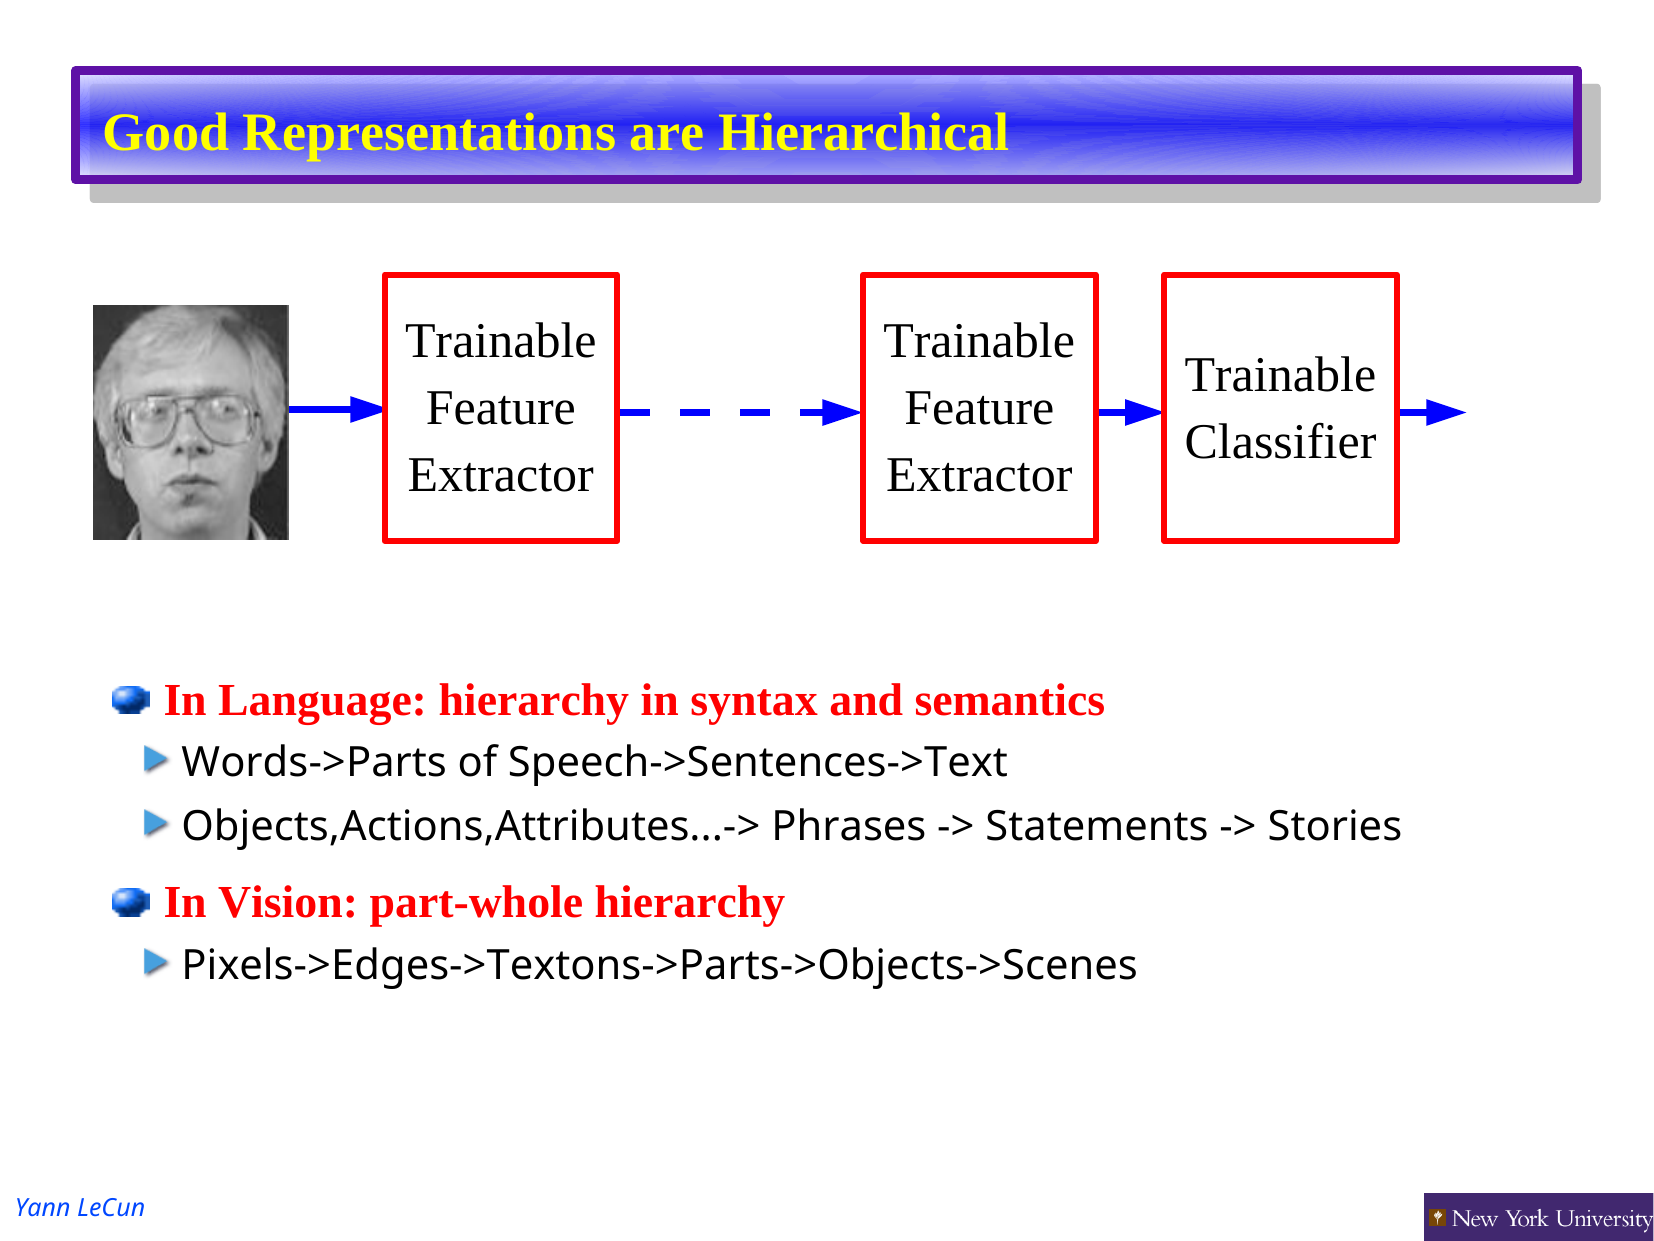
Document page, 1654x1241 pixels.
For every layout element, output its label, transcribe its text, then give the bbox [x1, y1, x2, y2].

text_box Trainable Feature Extractor [384, 274, 618, 541]
list In Language: hierarchy in syntax and semantics Words->Parts of Speech->Sentences->Text Objects,Actions,Attributes...-> Phrases -> Statements -> Stories In Vision: part-whole hierarchy Pixels->Edges->Textons->Parts->Objects->Scenes [112, 674, 1553, 1084]
text_box Trainable Classifier [1164, 274, 1397, 541]
text_box Trainable Feature Extractor [863, 274, 1096, 541]
picture [93, 305, 289, 541]
picture [1424, 1193, 1654, 1241]
title Good Representations are Hierarchical [75, 70, 1578, 180]
